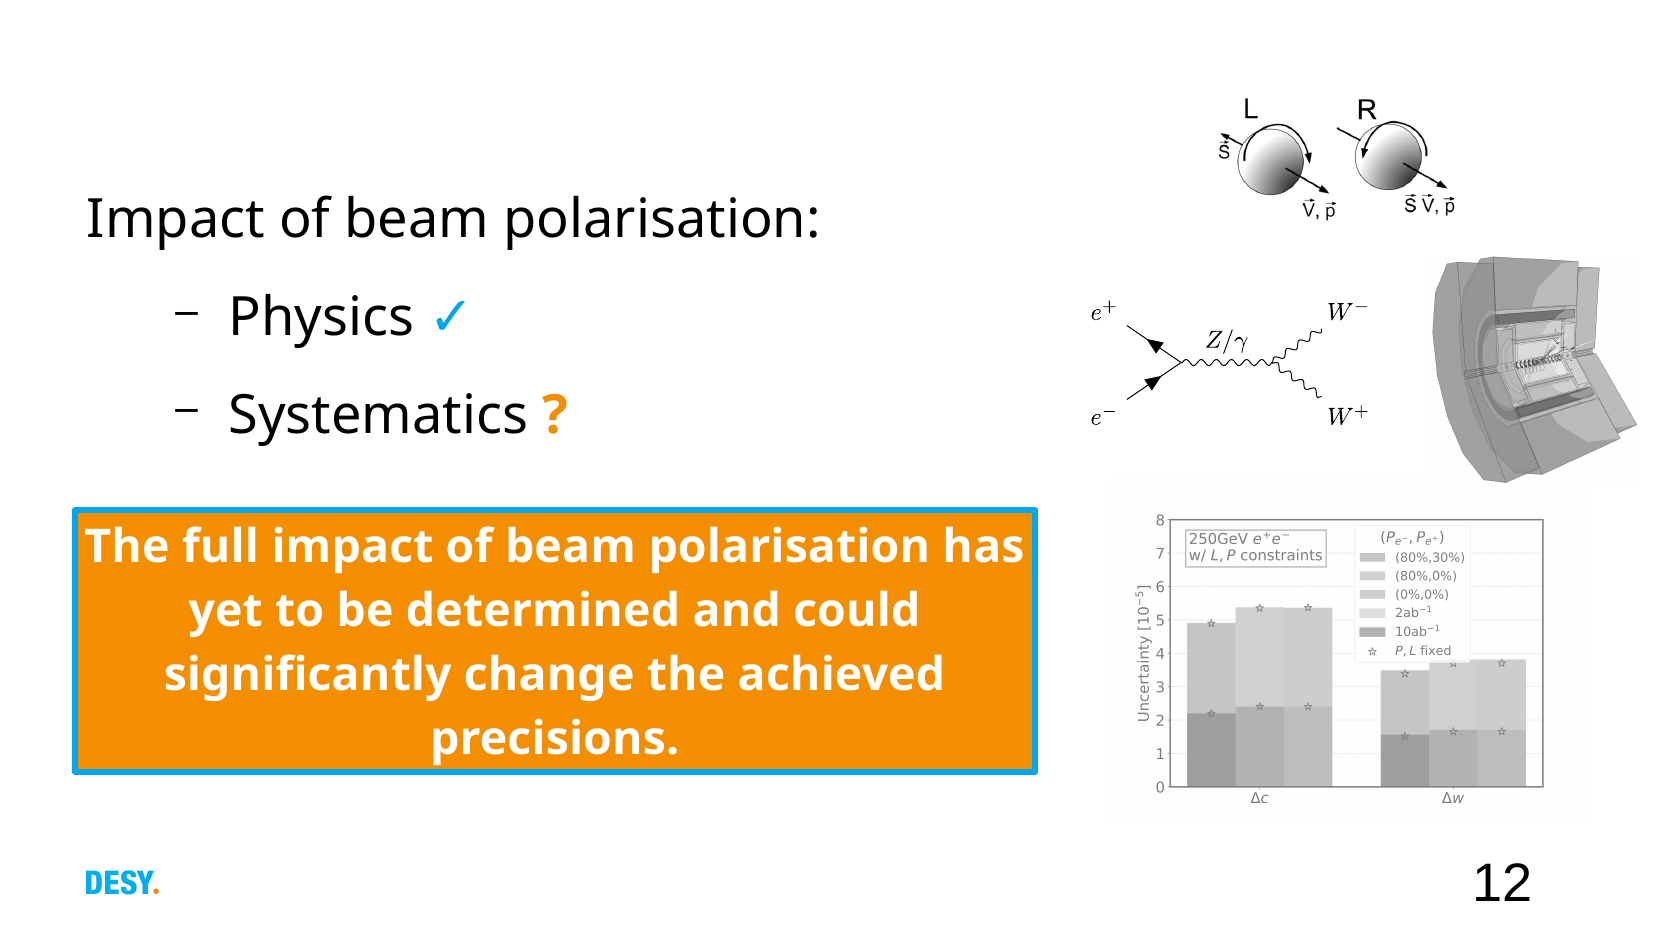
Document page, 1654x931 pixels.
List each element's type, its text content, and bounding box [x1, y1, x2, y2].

picture [1218, 89, 1456, 224]
picture [1080, 290, 1381, 436]
list Impact of beam polarisation: Physics ✓ Systematics ? [86, 180, 1576, 900]
picture [1110, 255, 1641, 826]
list The full impact of beam polarisation has yet to be determined and could significantly change the achieved precisions. [75, 510, 1036, 773]
